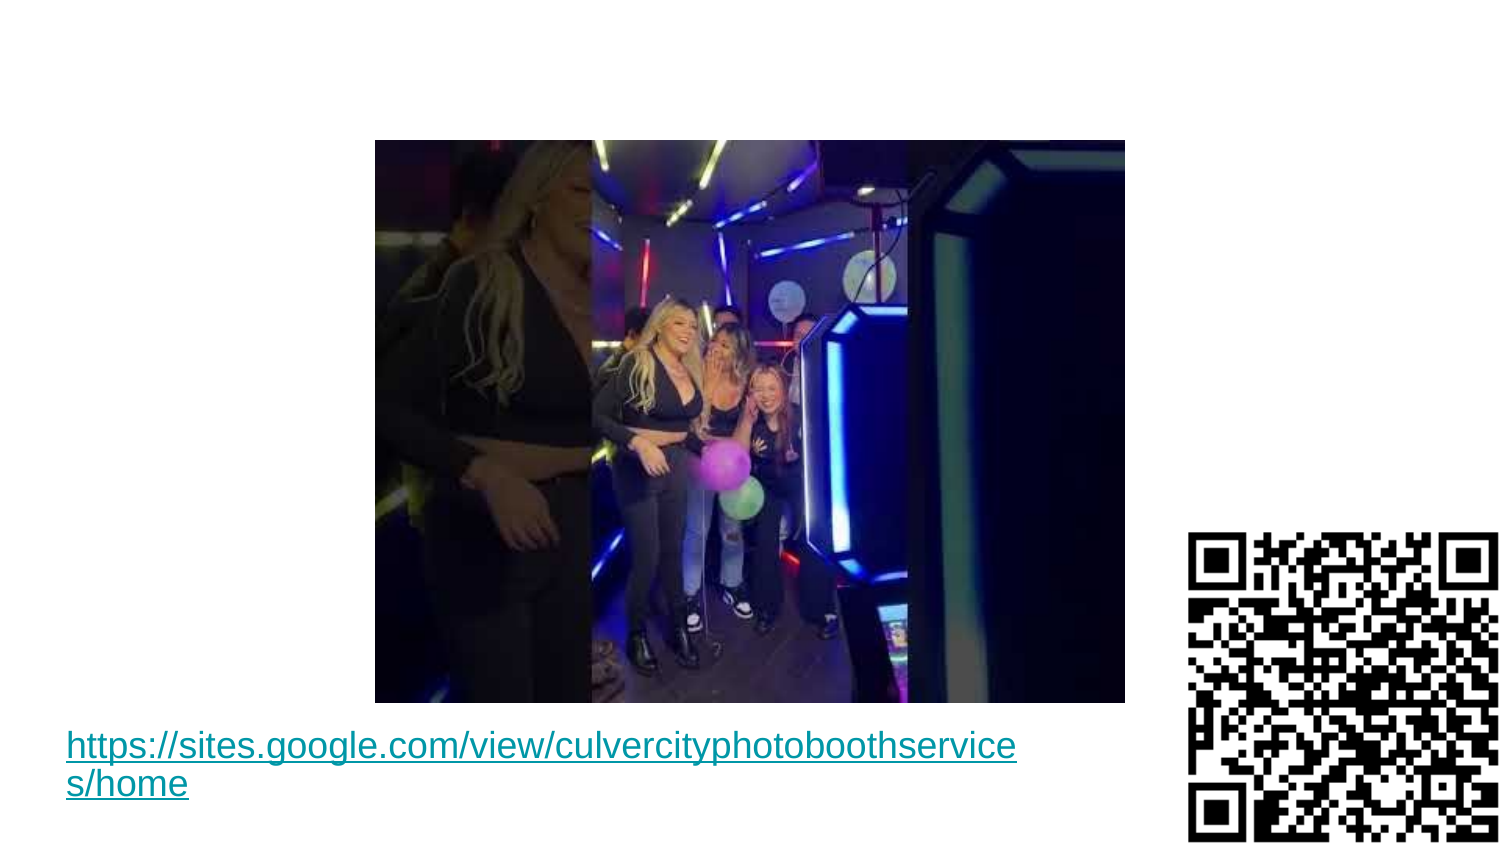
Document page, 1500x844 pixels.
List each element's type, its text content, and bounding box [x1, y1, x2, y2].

picture [1187, 531, 1500, 844]
list https://sites.google.com/view/culvercityphotoboothservices/home [51, 694, 1036, 794]
picture [375, 140, 1125, 704]
